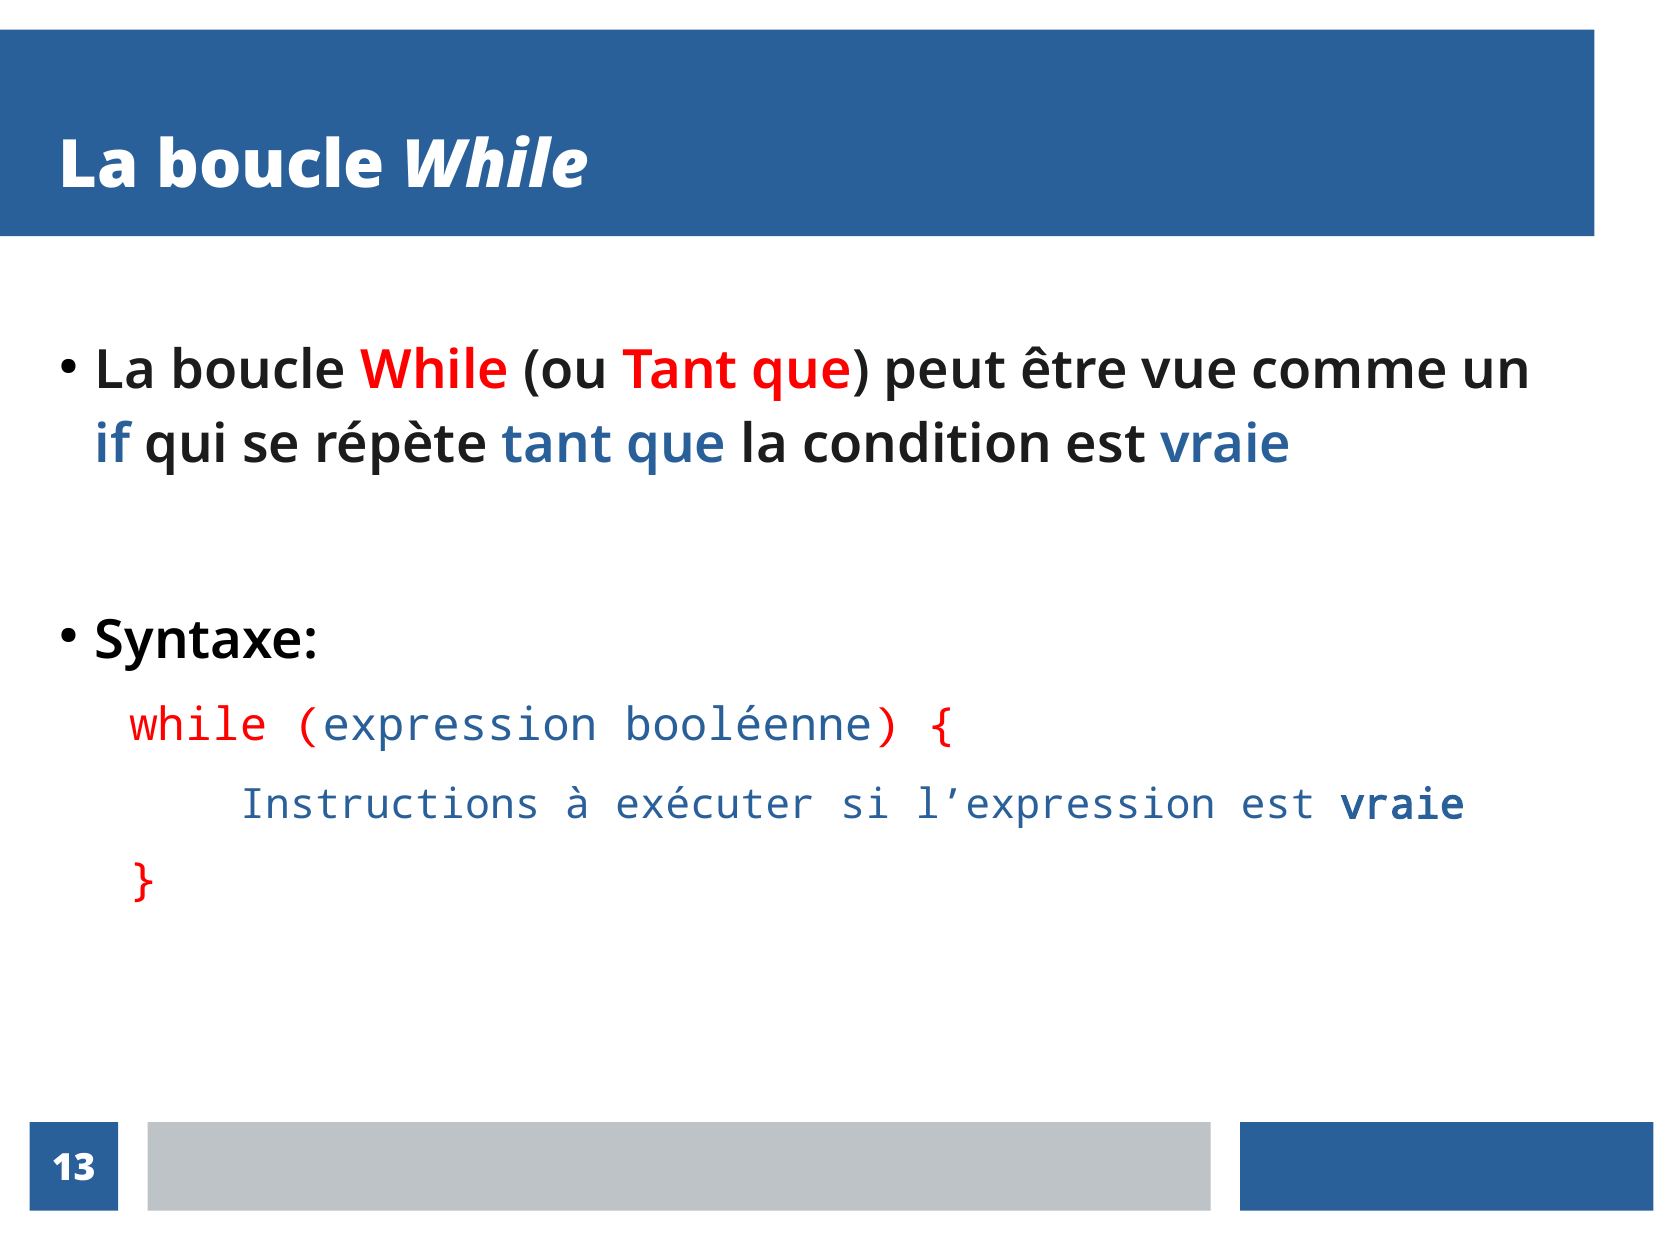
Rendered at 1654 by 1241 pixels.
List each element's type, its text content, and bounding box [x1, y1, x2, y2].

list La boucle While (ou Tant que) peut être vue comme un if qui se répète tant que la condition est vraie Syntaxe: while (expression booléenne) { Instructions à exécuter si l’expression est vraie } [59, 330, 1565, 1099]
title La boucle While [59, 59, 1595, 207]
